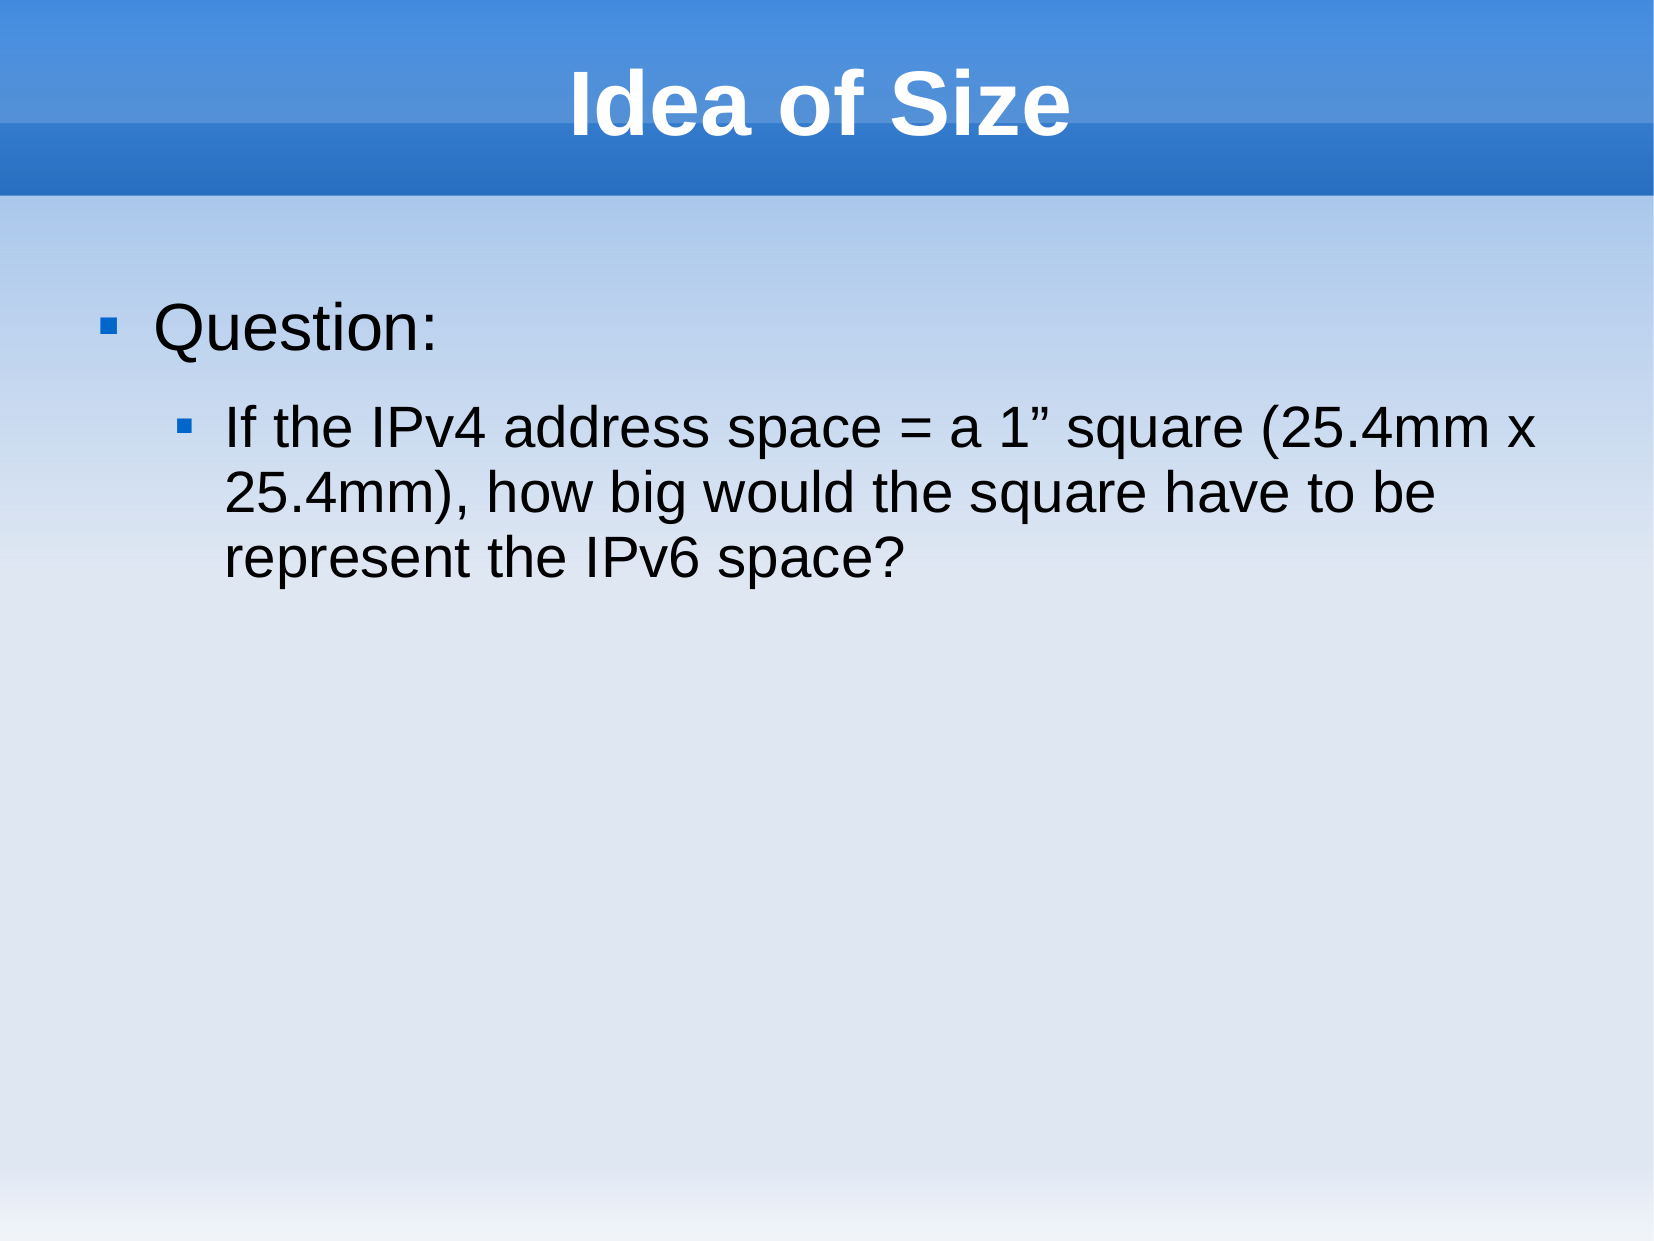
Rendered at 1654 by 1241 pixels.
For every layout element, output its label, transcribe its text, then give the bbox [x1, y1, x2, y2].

picture [0, 0, 1654, 1241]
list Question: If the IPv4 address space = a 1” square (25.4mm x 25.4mm), how big would the square have to be represent the IPv6 space? [82, 290, 1571, 1109]
title Idea of Size [76, 0, 1565, 208]
